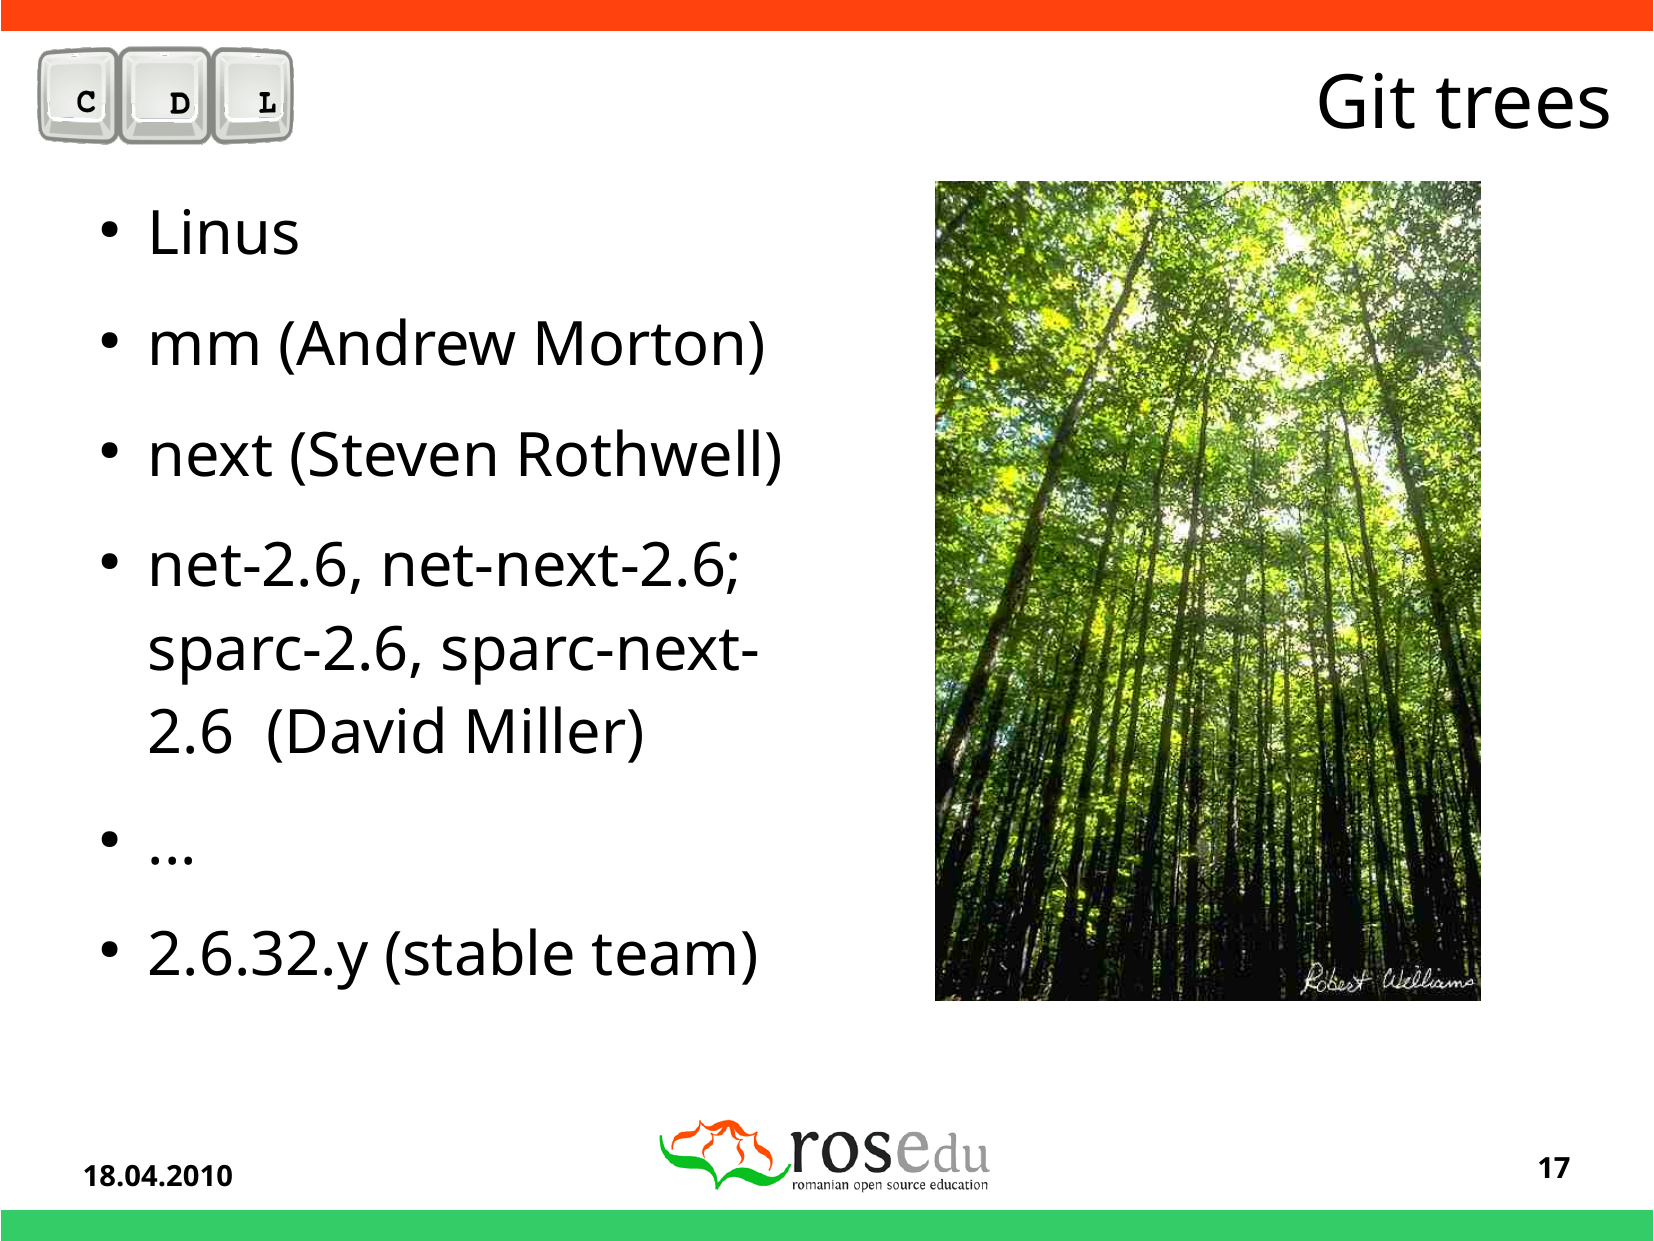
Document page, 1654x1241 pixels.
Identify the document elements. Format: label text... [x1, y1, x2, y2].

picture [656, 1104, 1005, 1209]
list Linus mm (Andrew Morton) next (Steven Rothwell) net-2.6, net-next-2.6; sparc-2.6, sparc-next-2.6 (David Miller) ... 2.6.32.y (stable team) [82, 182, 809, 1001]
picture [935, 181, 1481, 1001]
picture [37, 46, 294, 145]
title Git trees [300, 52, 1613, 146]
